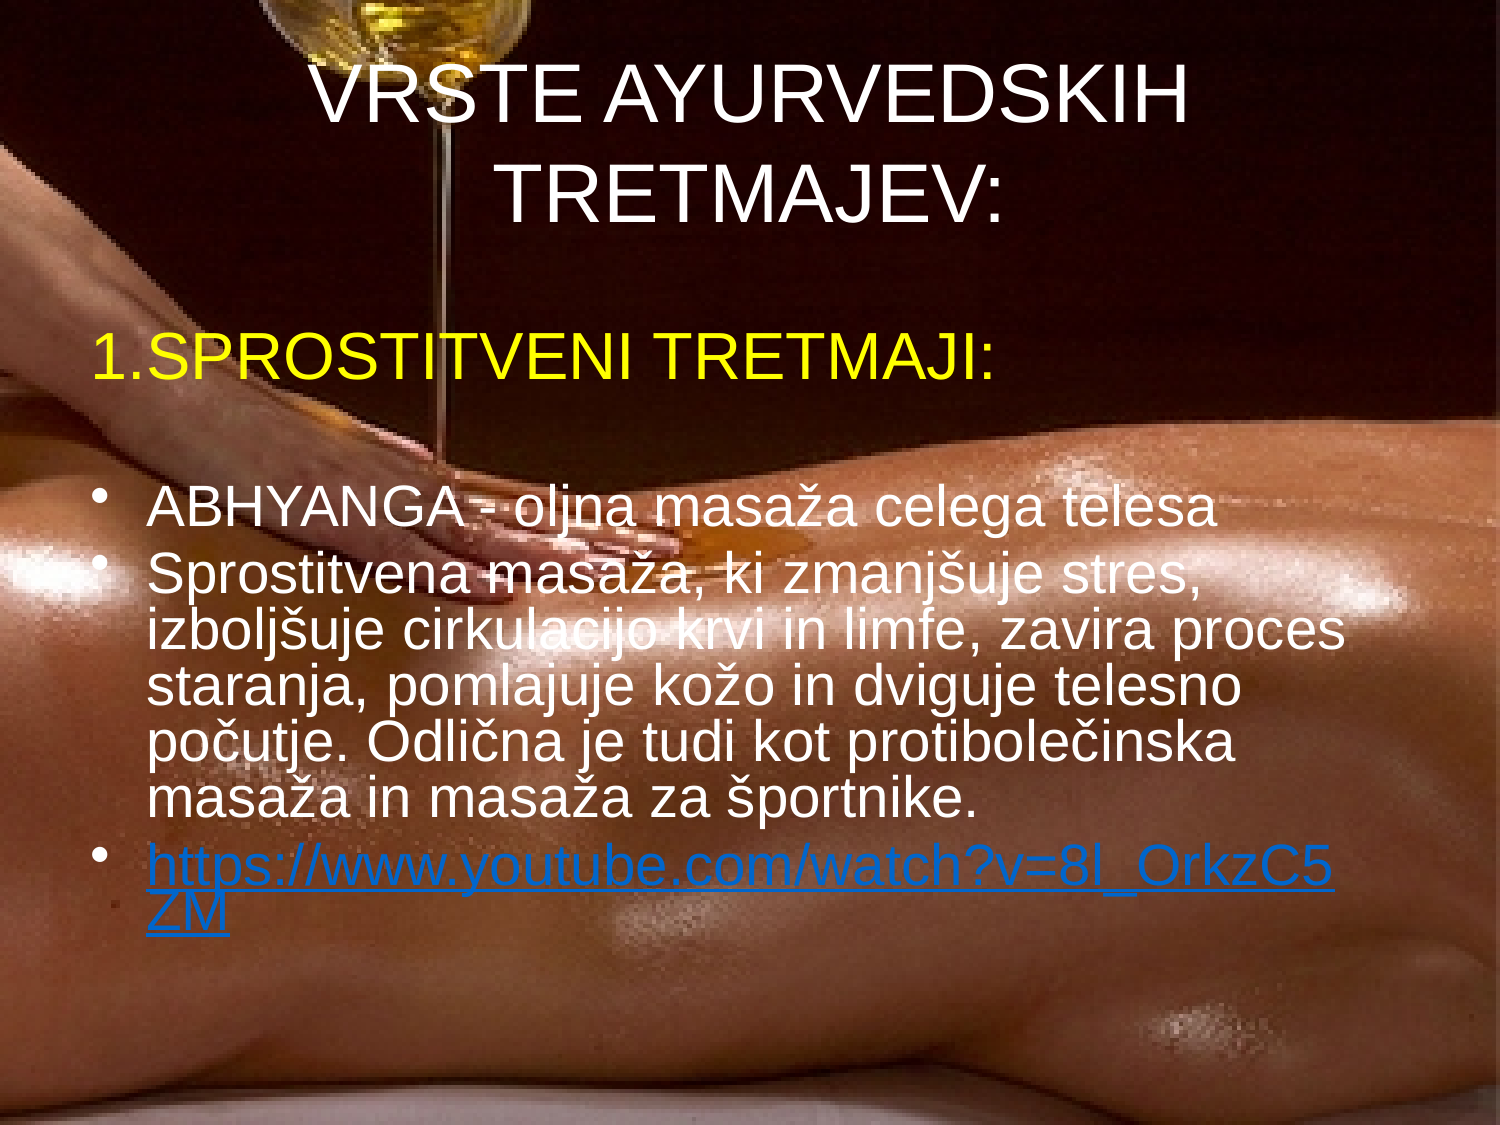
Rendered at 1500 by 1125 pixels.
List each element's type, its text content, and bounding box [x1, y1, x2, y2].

list SPROSTITVENI TRETMAJI: ABHYANGA - oljna masaža celega telesa Sprostitvena masaža, ki zmanjšuje stres, izboljšuje cirkulacijo krvi in limfe, zavira proces staranja, pomlajuje kožo in dviguje telesno počutje. Odlična je tudi kot protibolečinska masaža in masaža za športnike. https://www.youtube.com/watch?v=8l_OrkzC5ZM [75, 262, 1382, 1005]
title VRSTE AYURVEDSKIH TRETMAJEV: [75, 45, 1425, 233]
picture [0, 0, 1500, 1125]
